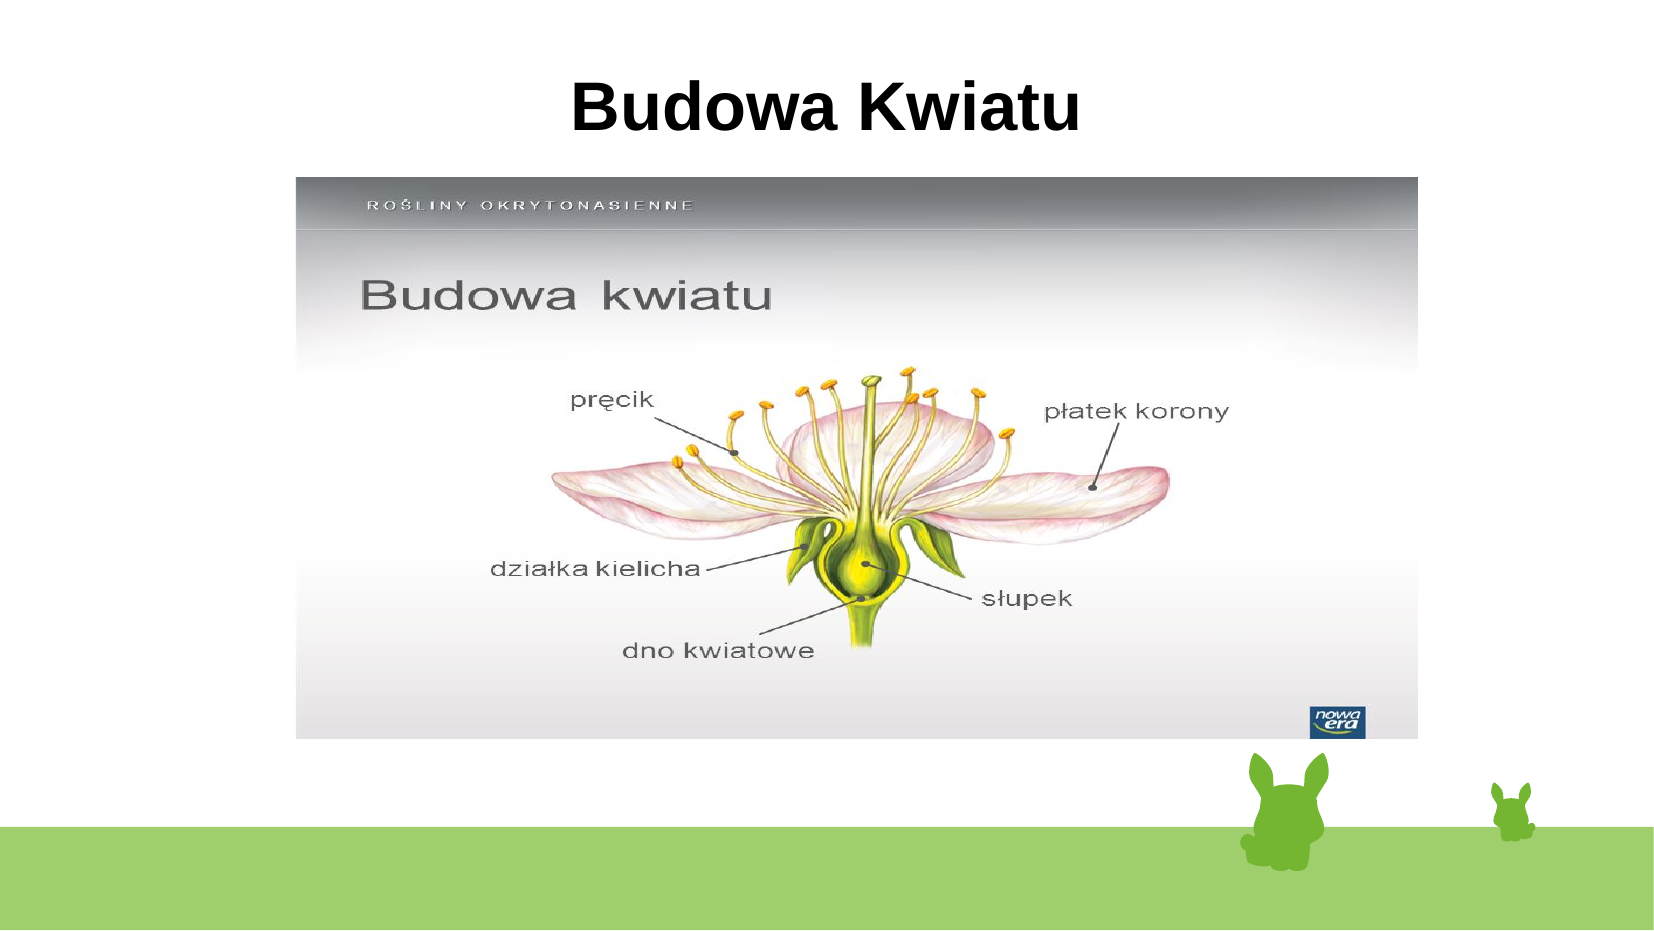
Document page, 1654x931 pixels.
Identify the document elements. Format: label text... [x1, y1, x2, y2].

picture [295, 177, 1418, 739]
title Budowa Kwiatu [88, 29, 1565, 178]
